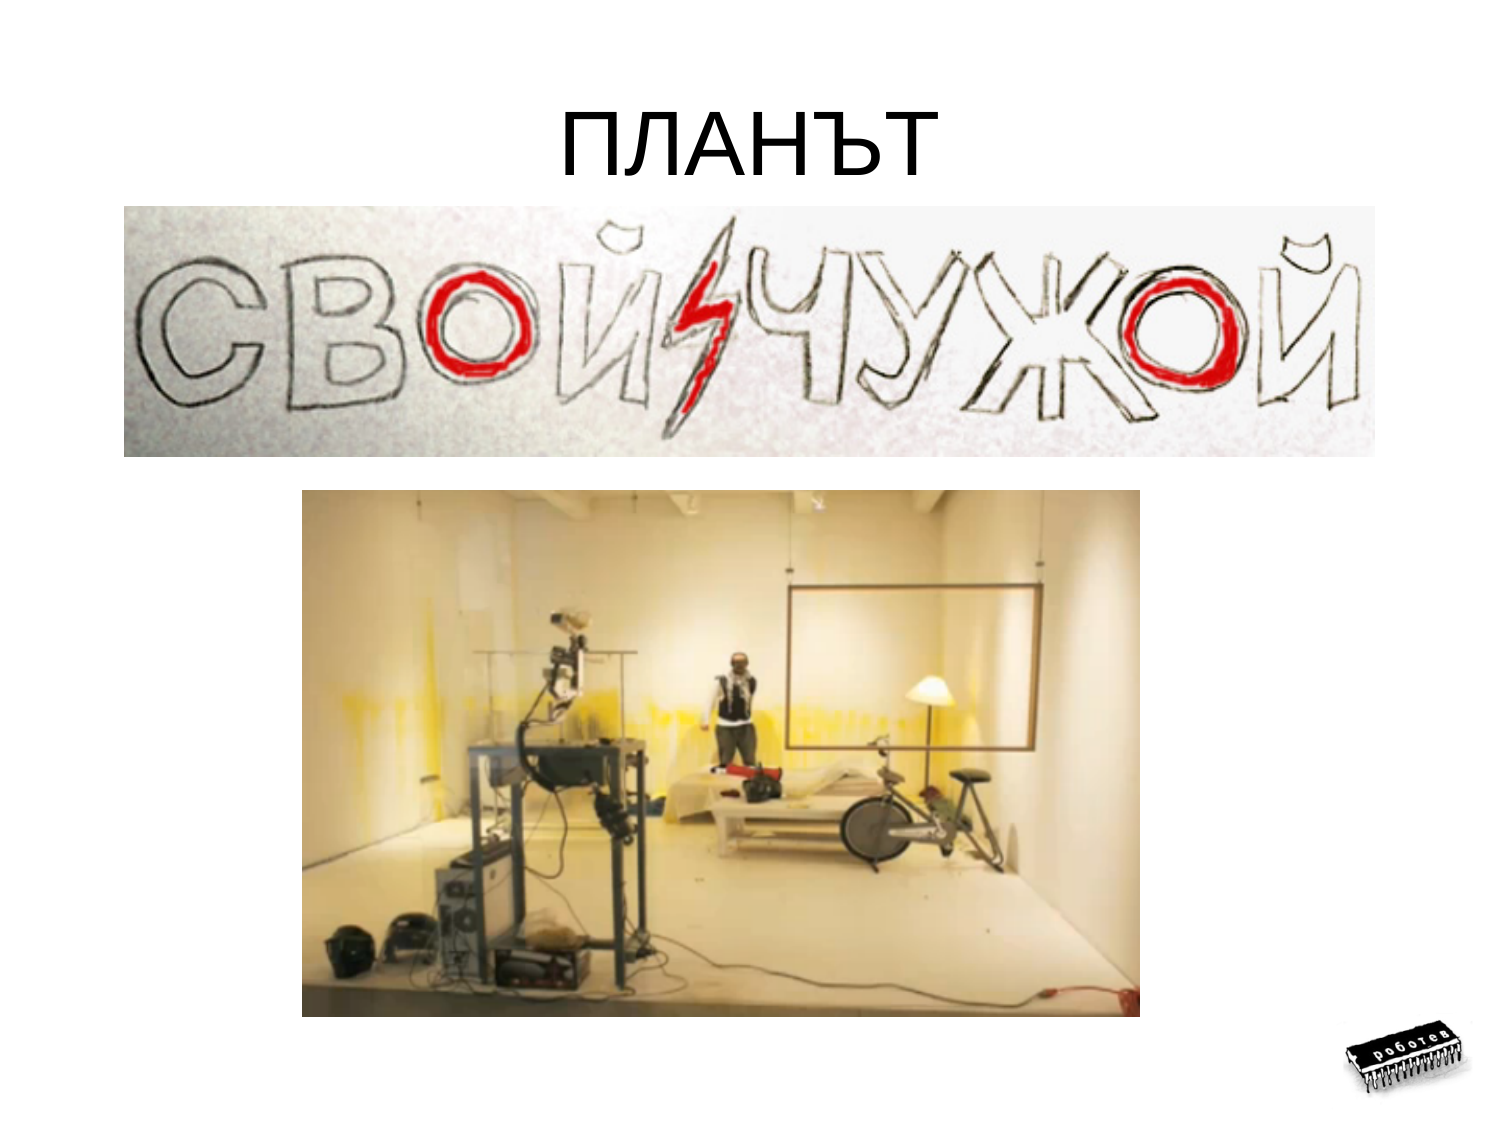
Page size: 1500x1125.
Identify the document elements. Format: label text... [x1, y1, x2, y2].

picture [302, 490, 1140, 1017]
picture [124, 206, 1375, 457]
text_box ПЛАНЪТ [75, 45, 1426, 233]
picture [1328, 1003, 1477, 1113]
